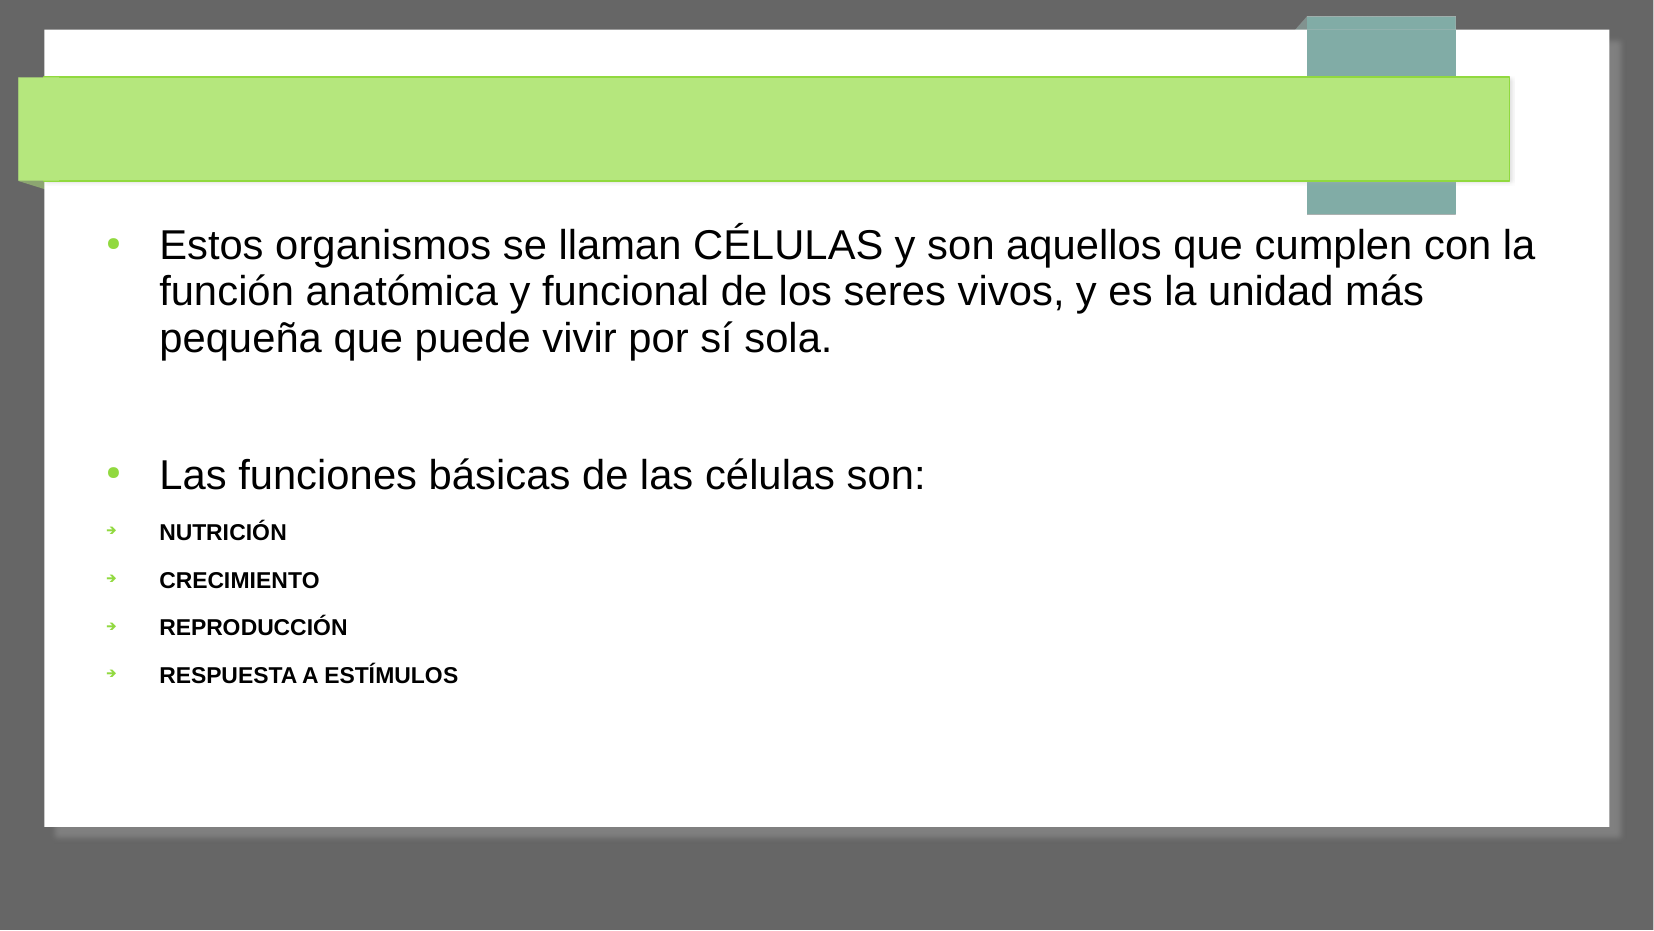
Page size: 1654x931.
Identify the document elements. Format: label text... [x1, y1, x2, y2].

list Estos organismos se llaman CÉLULAS y son aquellos que cumplen con la función anatómica y funcional de los seres vivos, y es la unidad más pequeña que puede vivir por sí sola. Las funciones básicas de las células son: NUTRICIÓN CRECIMIENTO REPRODUCCIÓN RESPUESTA A ESTÍMULOS [88, 221, 1565, 813]
